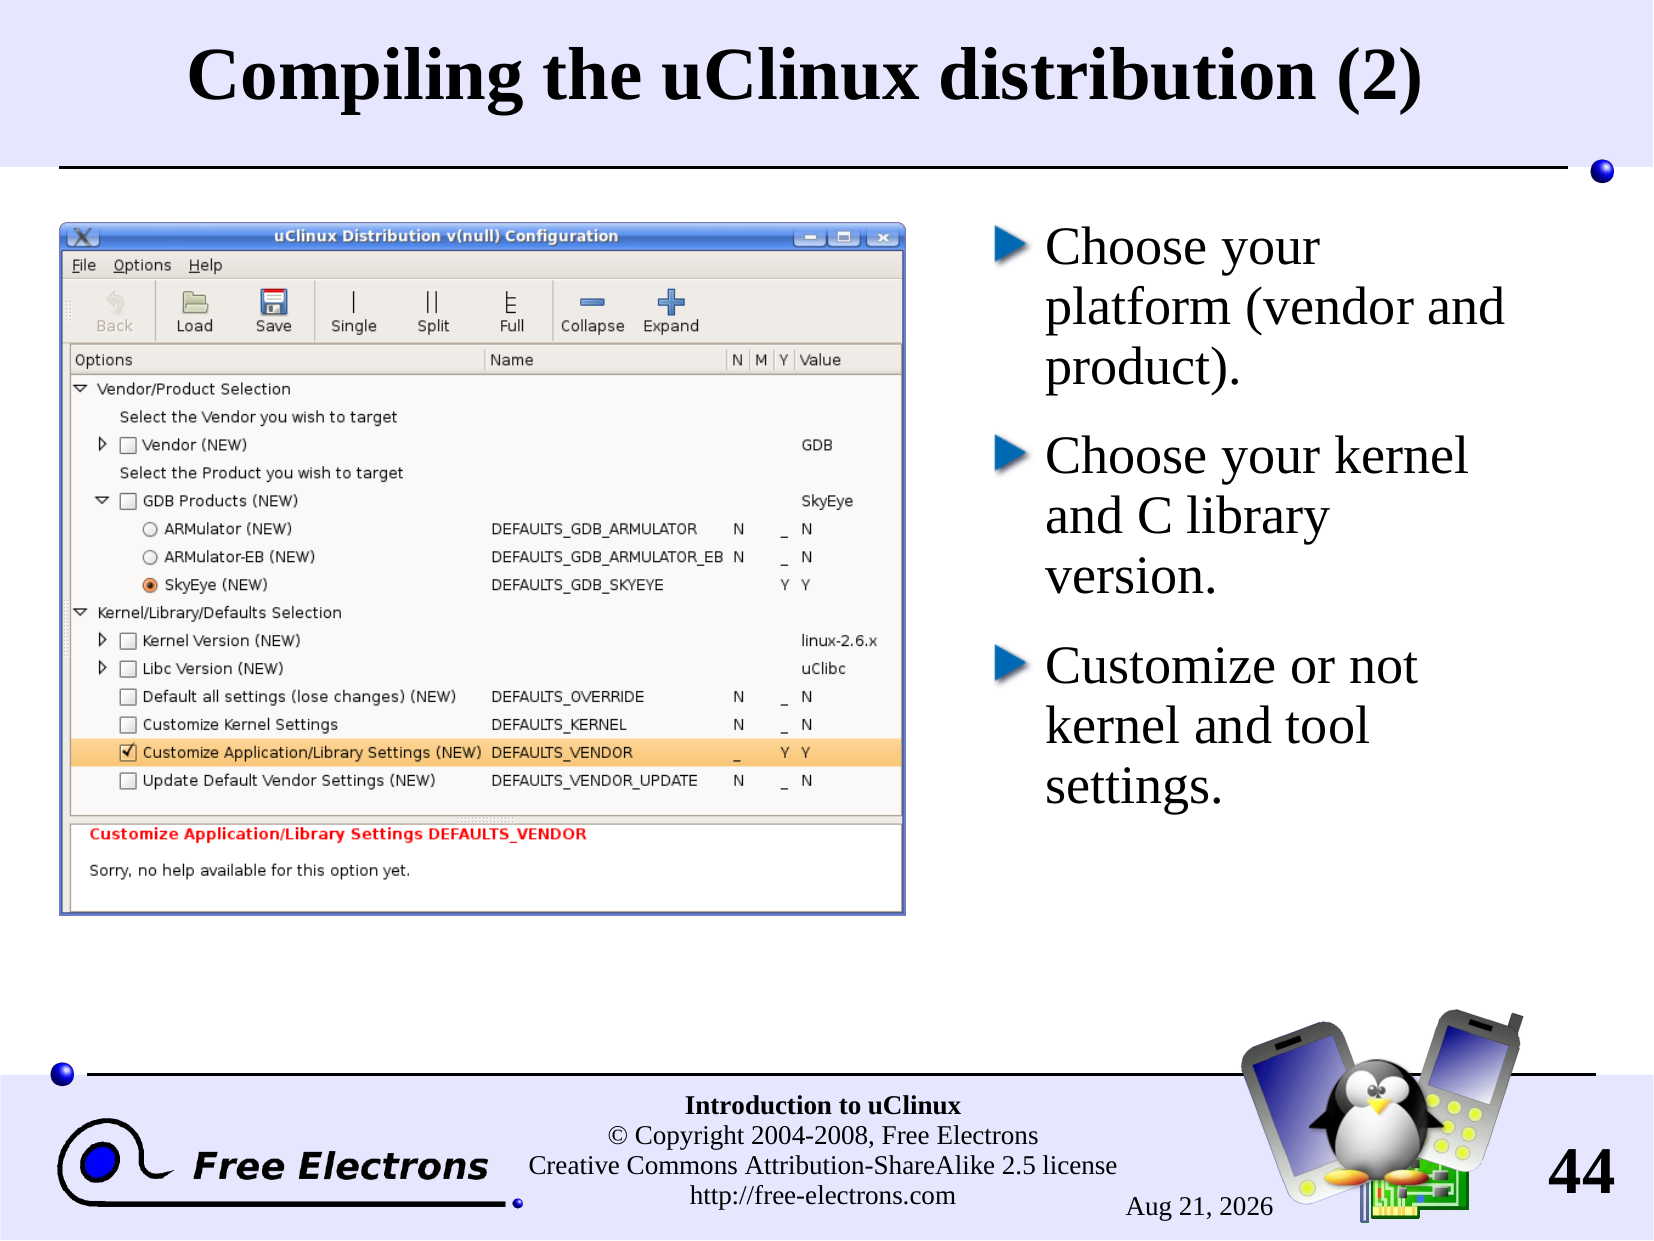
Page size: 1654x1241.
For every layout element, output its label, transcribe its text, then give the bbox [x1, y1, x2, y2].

picture [50, 1107, 527, 1216]
title Compiling the uClinux distribution (2) [60, 25, 1551, 124]
list Choose your platform (vendor and product). Choose your kernel and C library version. Customize or not kernel and tool settings. [974, 216, 1518, 1066]
picture [1231, 1007, 1538, 1241]
picture [59, 222, 906, 916]
